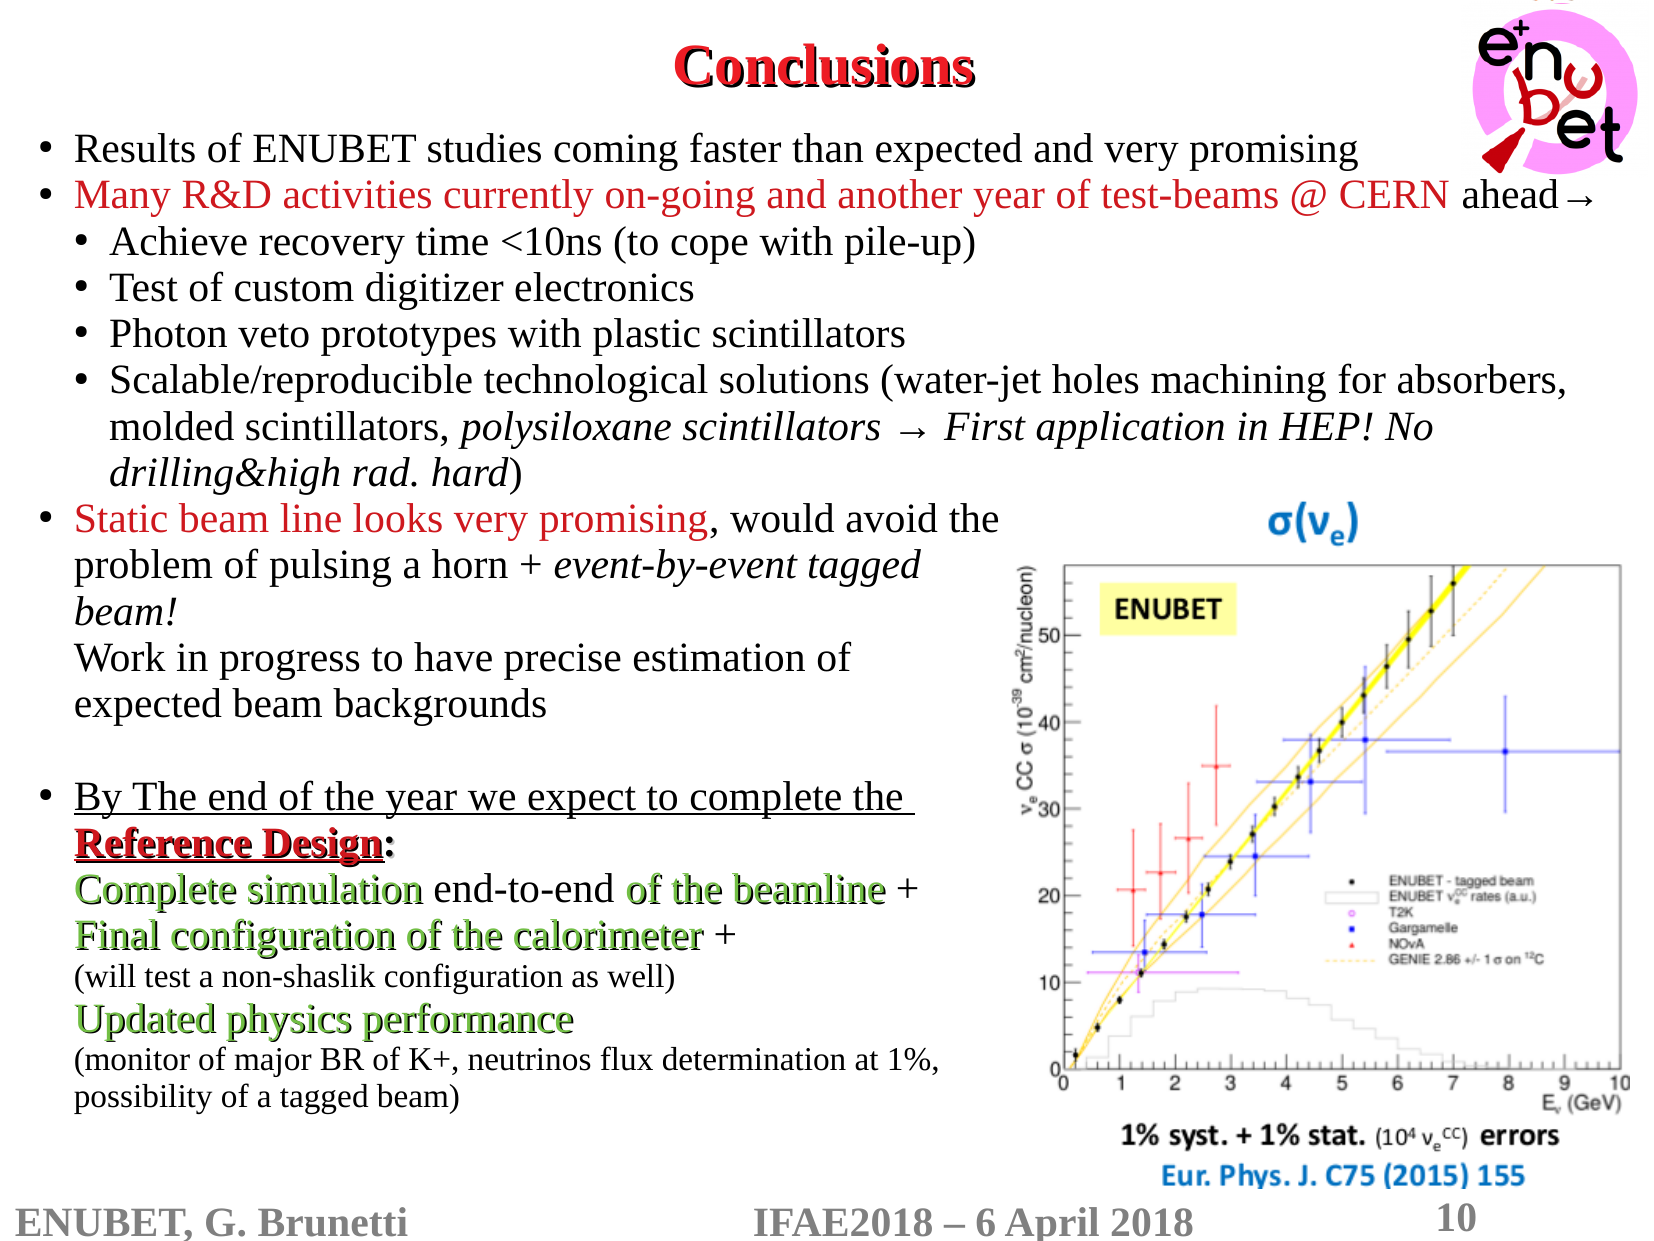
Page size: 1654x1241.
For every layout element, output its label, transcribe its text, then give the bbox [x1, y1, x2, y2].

text_box Results of ENUBET studies coming faster than expected and very promising Many R&D activities currently on-going and another year of test-beams @ CERN ahead→ Achieve recovery time <10ns (to cope with pile-up) Test of custom digitizer electronics Photon veto prototypes with plastic scintillators Scalable/reproducible technological solutions (water-jet holes machining for absorbers, molded scintillators, polysiloxane scintillators → First application in HEP! No drilling&high rad. hard) Static beam line looks very promising, would avoid the problem of pulsing a horn + event-by-event tagged beam! Work in progress to have precise estimation of expected beam backgrounds By The end of the year we expect to complete the Reference Design: Complete simulation end-to-end of the beamline + Final configuration of the calorimeter + (will test a non-shaslik configuration as well) Updated physics performance (monitor of major BR of K+, neutrinos flux determination at 1%, possibility of a tagged beam) [23, 118, 1630, 1151]
picture [1461, 0, 1653, 178]
title Conclusions [0, 11, 1461, 119]
picture [1011, 490, 1630, 1189]
